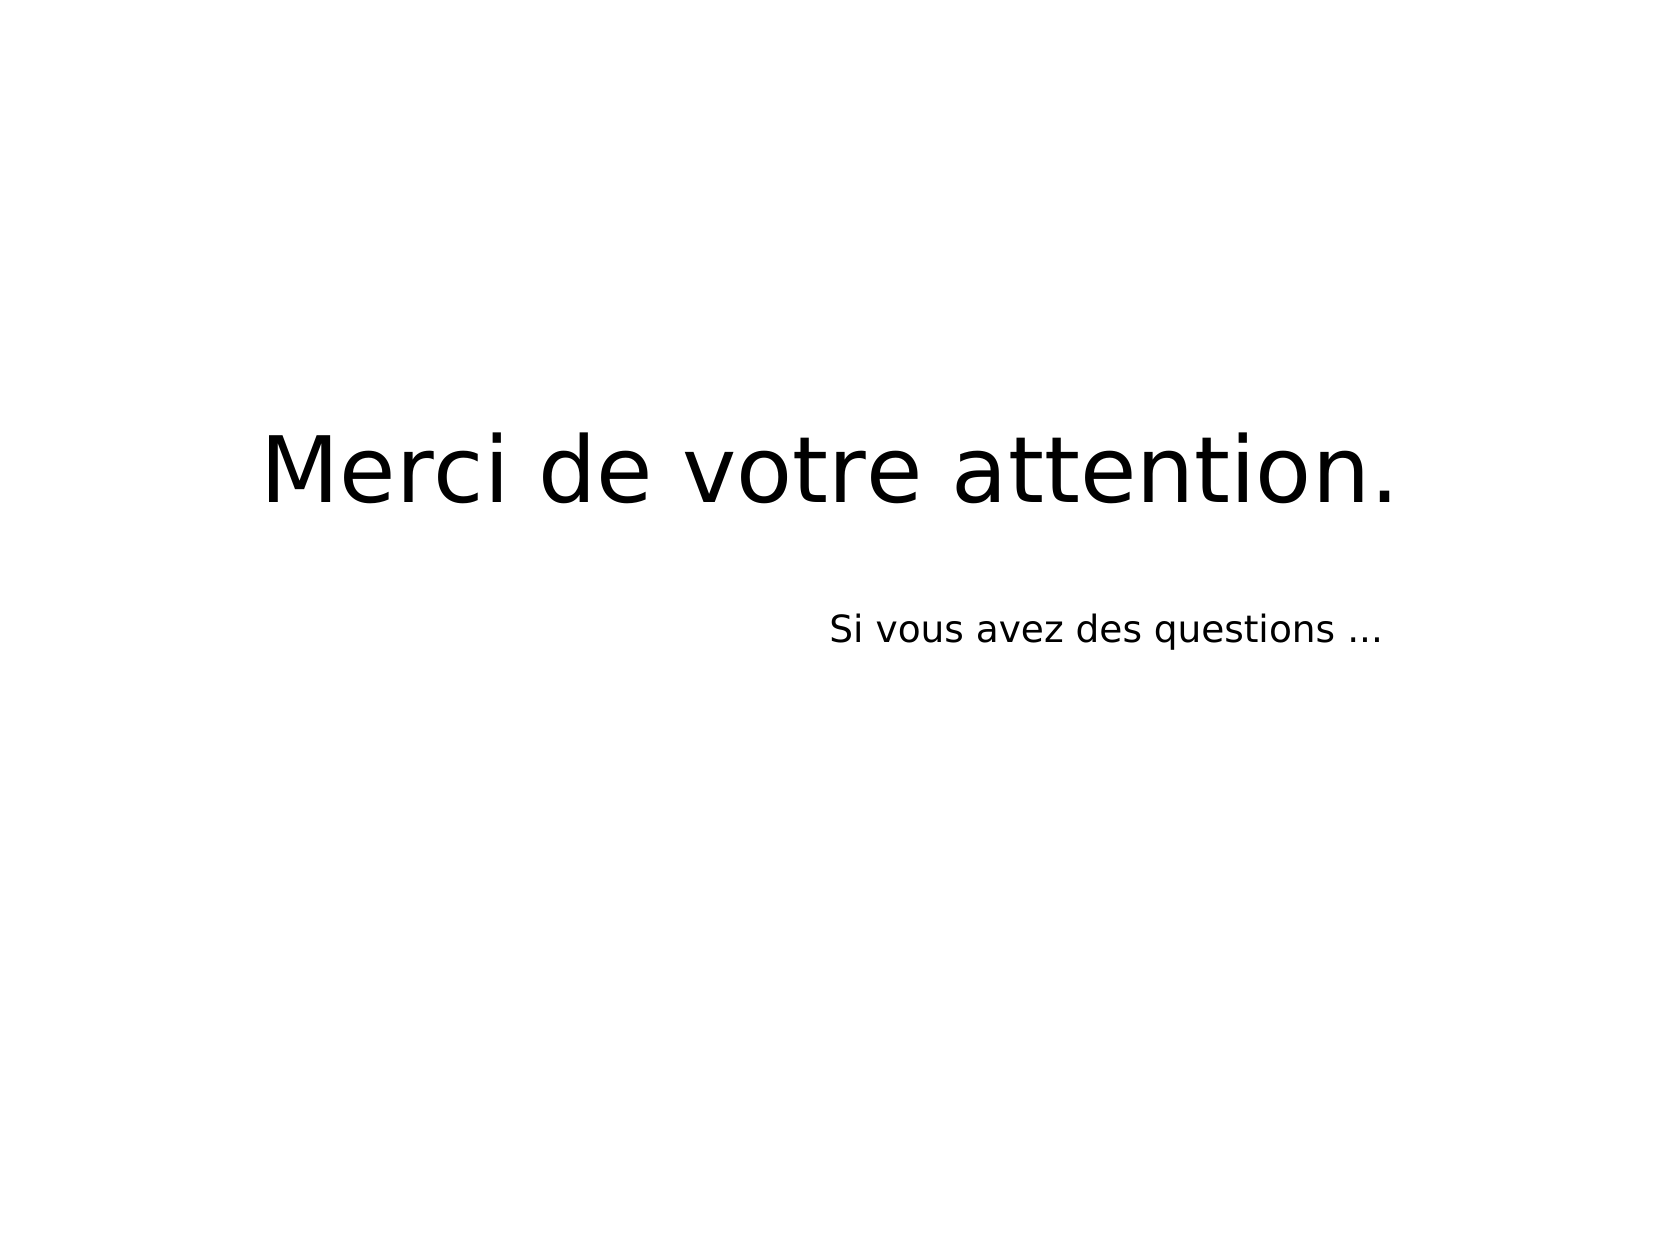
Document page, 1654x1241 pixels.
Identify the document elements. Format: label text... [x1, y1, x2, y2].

title Merci de votre attention. [86, 375, 1576, 568]
text_box Si vous avez des questions ... [814, 600, 1388, 659]
